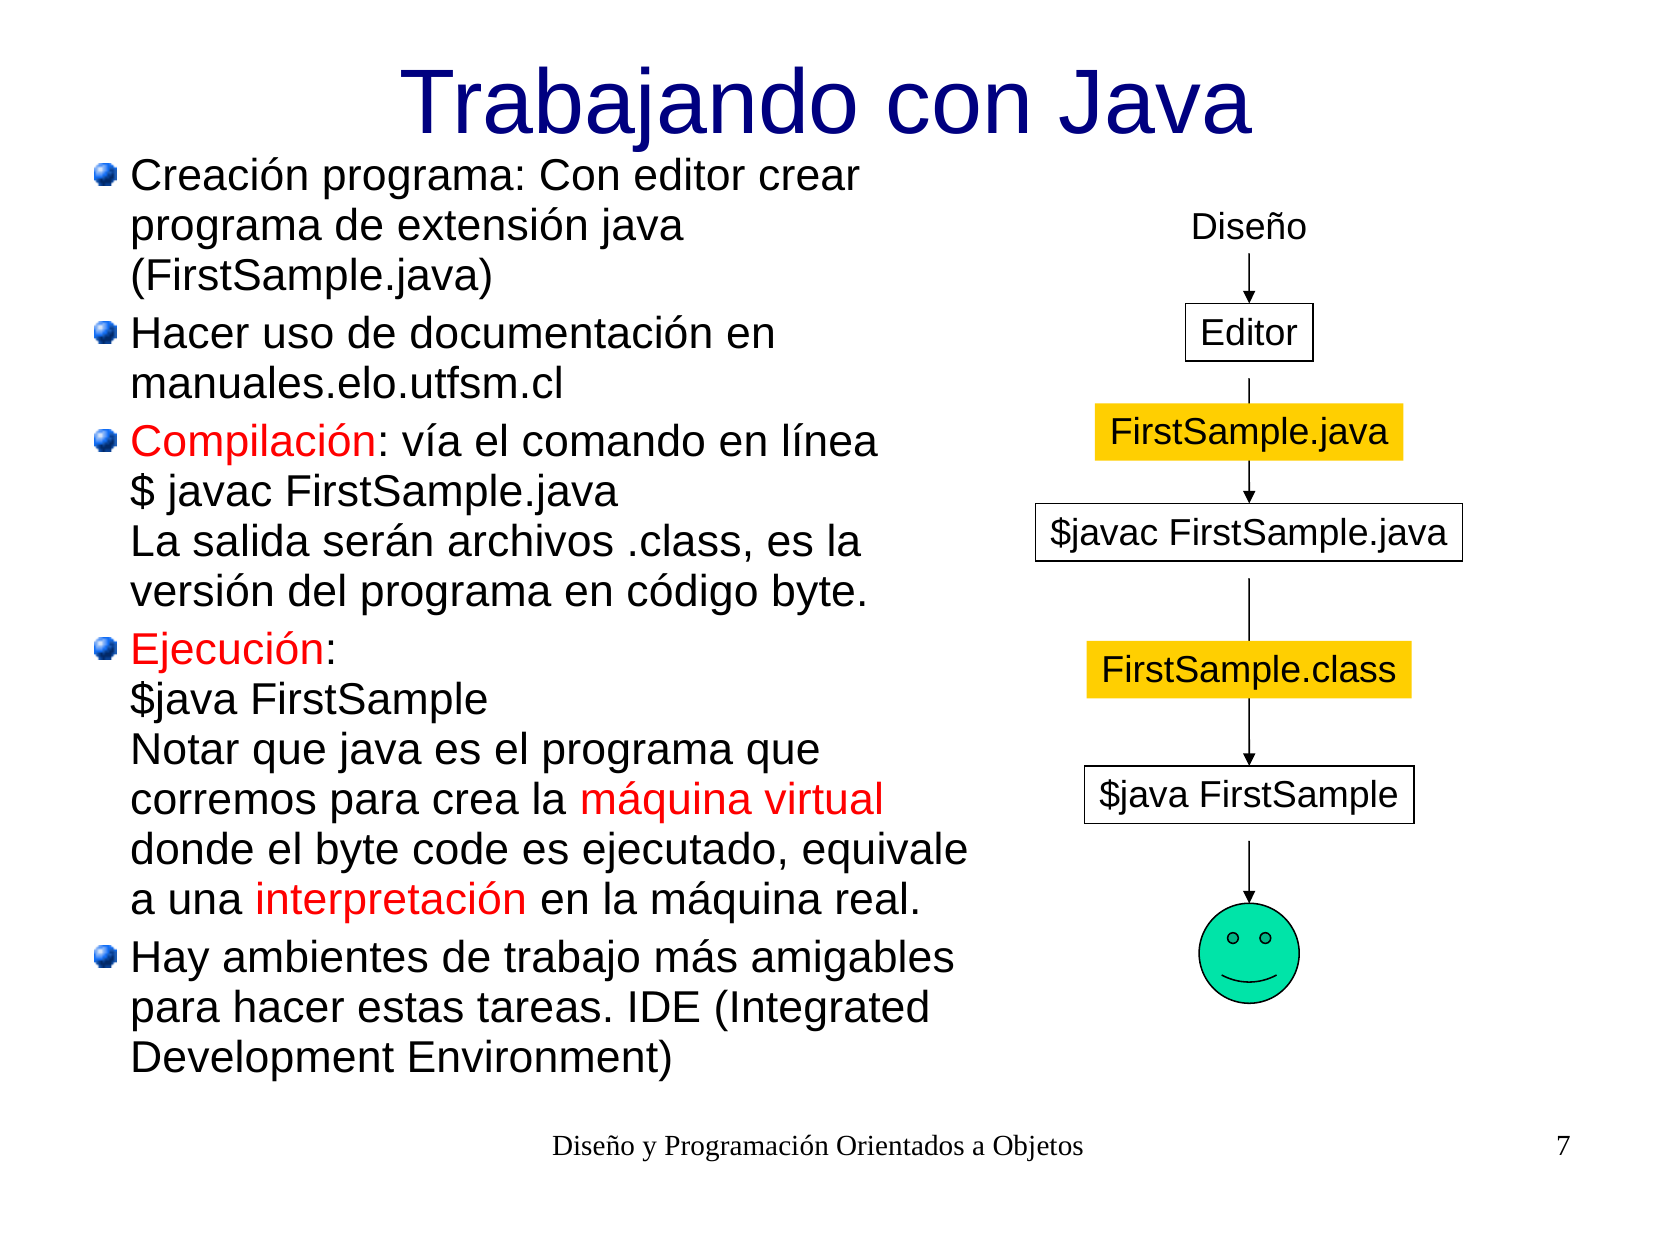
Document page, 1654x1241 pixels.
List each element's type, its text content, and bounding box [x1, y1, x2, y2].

text_box $java FirstSample [1084, 765, 1414, 824]
list Creación programa: Con editor crear programa de extensión java (FirstSample.java) Hacer uso de documentación en manuales.elo.utfsm.cl Compilación: vía el comando en línea $ javac FirstSample.java La salida serán archivos .class, es la versión del programa en código byte. Ejecución: $java FirstSample Notar que java es el programa que corremos para crea la máquina virtual donde el byte code es ejecutado, equivale a una interpretación en la máquina real. Hay ambientes de trabajo más amigables para hacer estas tareas. IDE (Integrated Development Environment) [82, 150, 976, 1126]
text_box $javac FirstSample.java [1035, 503, 1463, 561]
text_box Diseño [1176, 197, 1323, 256]
text_box Editor [1185, 303, 1313, 361]
text_box FirstSample.class [1086, 640, 1412, 699]
text_box FirstSample.java [1094, 403, 1404, 461]
title Trabajando con Java [82, 44, 1571, 159]
